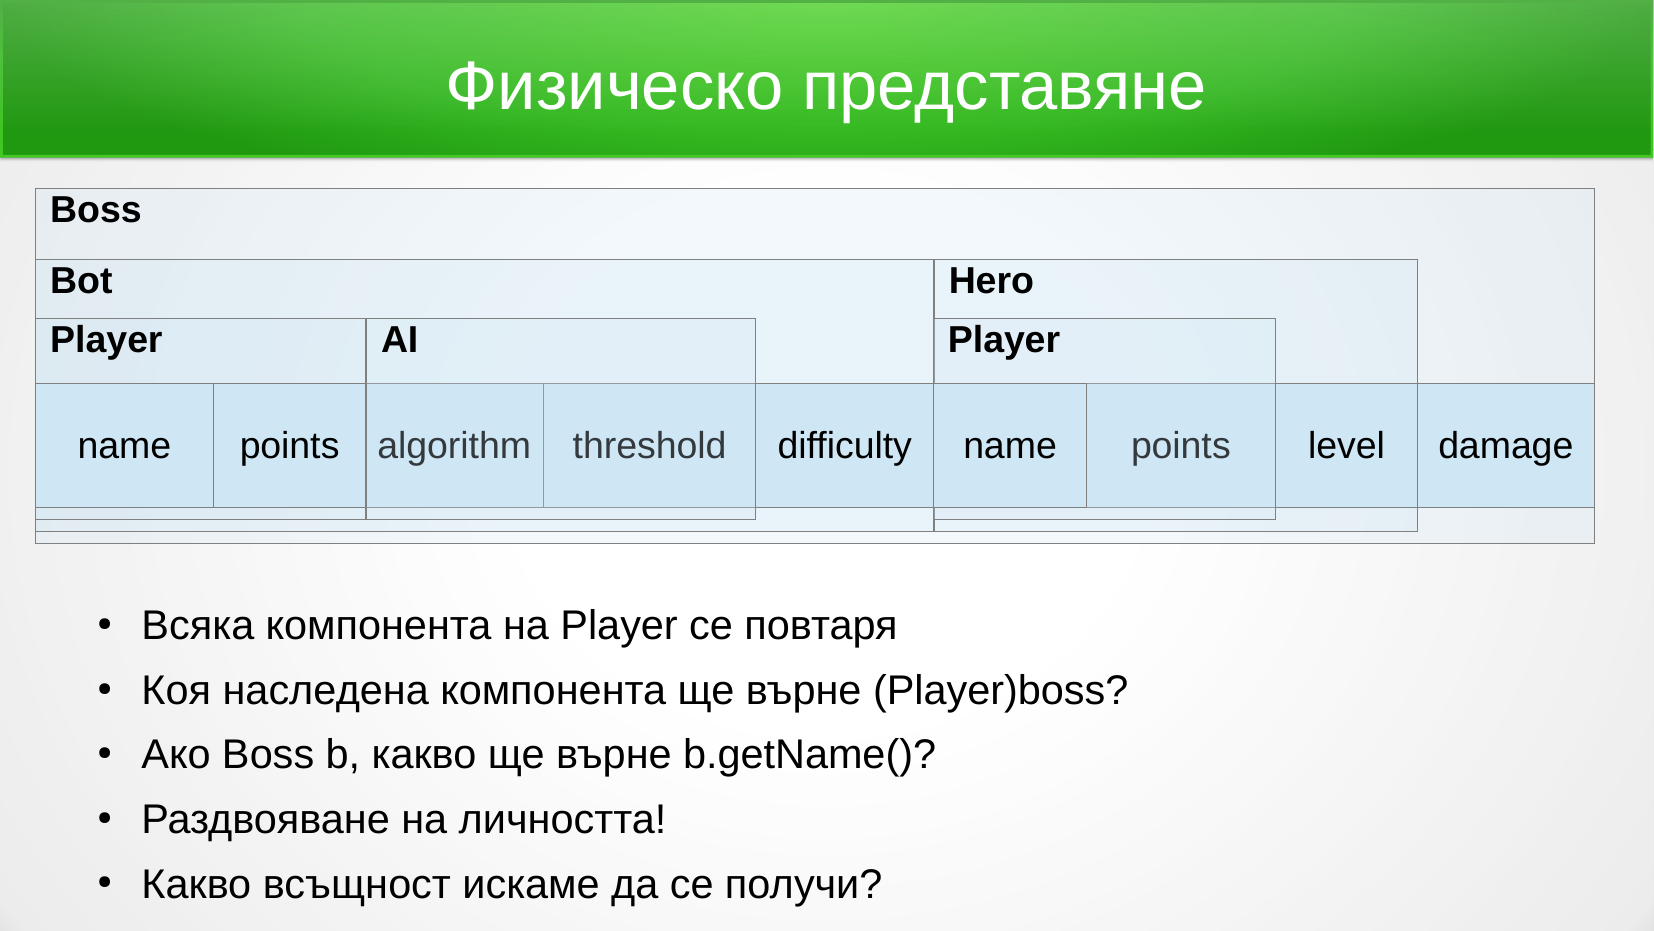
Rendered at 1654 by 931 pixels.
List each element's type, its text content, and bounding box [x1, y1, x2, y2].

list Всяка компонента на Player се повтаря Коя наследена компонента ще върне (Player)boss? Ако Boss b, какво ще върне b.getName()? Раздвояване на личността! Какво всъщност искаме да се получи? [82, 602, 1538, 910]
text_box Player [35, 508, 366, 520]
text_box AI [366, 318, 756, 520]
text_box Player [35, 318, 366, 383]
text_box level [1275, 383, 1417, 508]
text_box Player [933, 318, 1276, 520]
text_box Bot [35, 508, 934, 532]
text_box Bot [35, 259, 934, 383]
text_box name [35, 383, 213, 508]
text_box Boss [35, 188, 1595, 383]
text_box Hero [934, 508, 1418, 532]
text_box difficulty [756, 383, 933, 508]
text_box Boss [35, 508, 1595, 544]
text_box Hero [934, 259, 1418, 383]
text_box name [933, 383, 1087, 508]
text_box points [213, 383, 366, 508]
text_box damage [1417, 383, 1595, 508]
title Физическо представяне [82, 37, 1571, 135]
